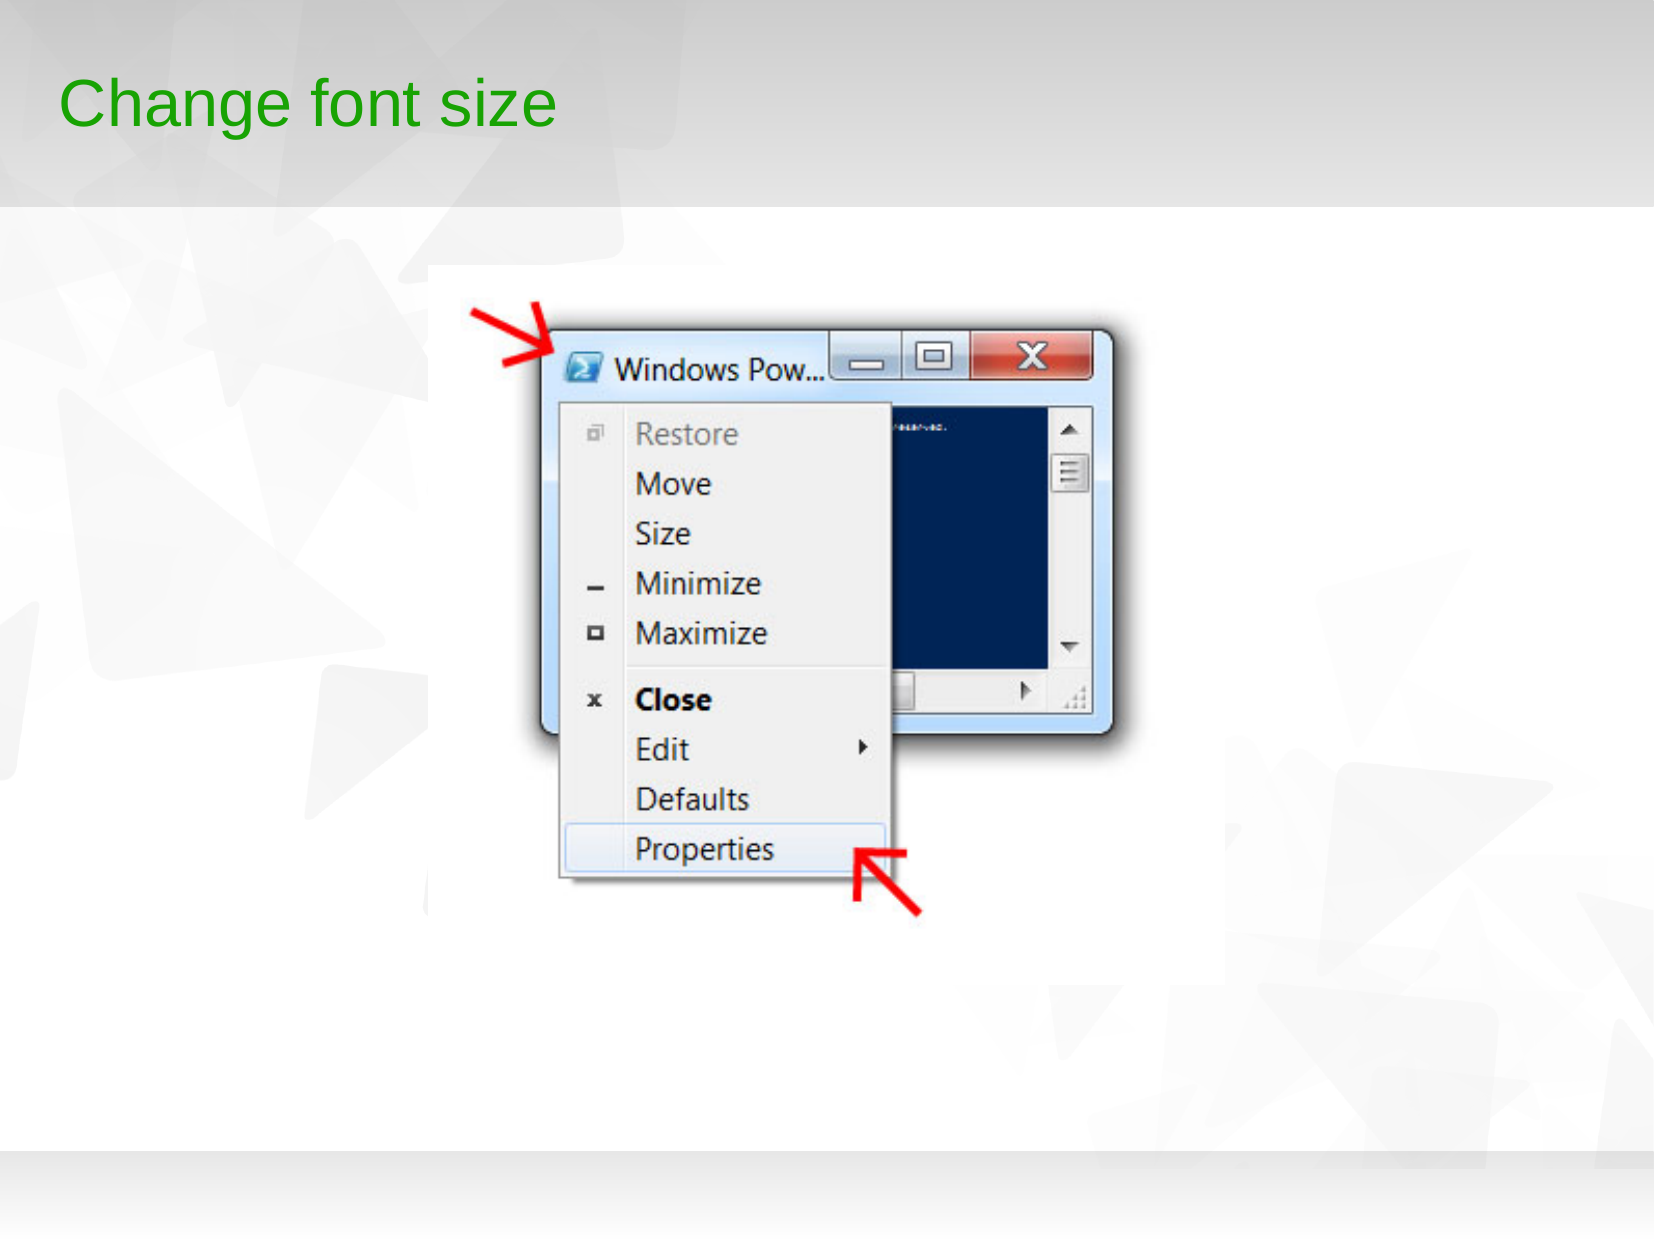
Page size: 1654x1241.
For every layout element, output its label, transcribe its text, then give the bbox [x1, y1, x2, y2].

title Change font size [59, 29, 1595, 178]
picture [0, 0, 1654, 1169]
